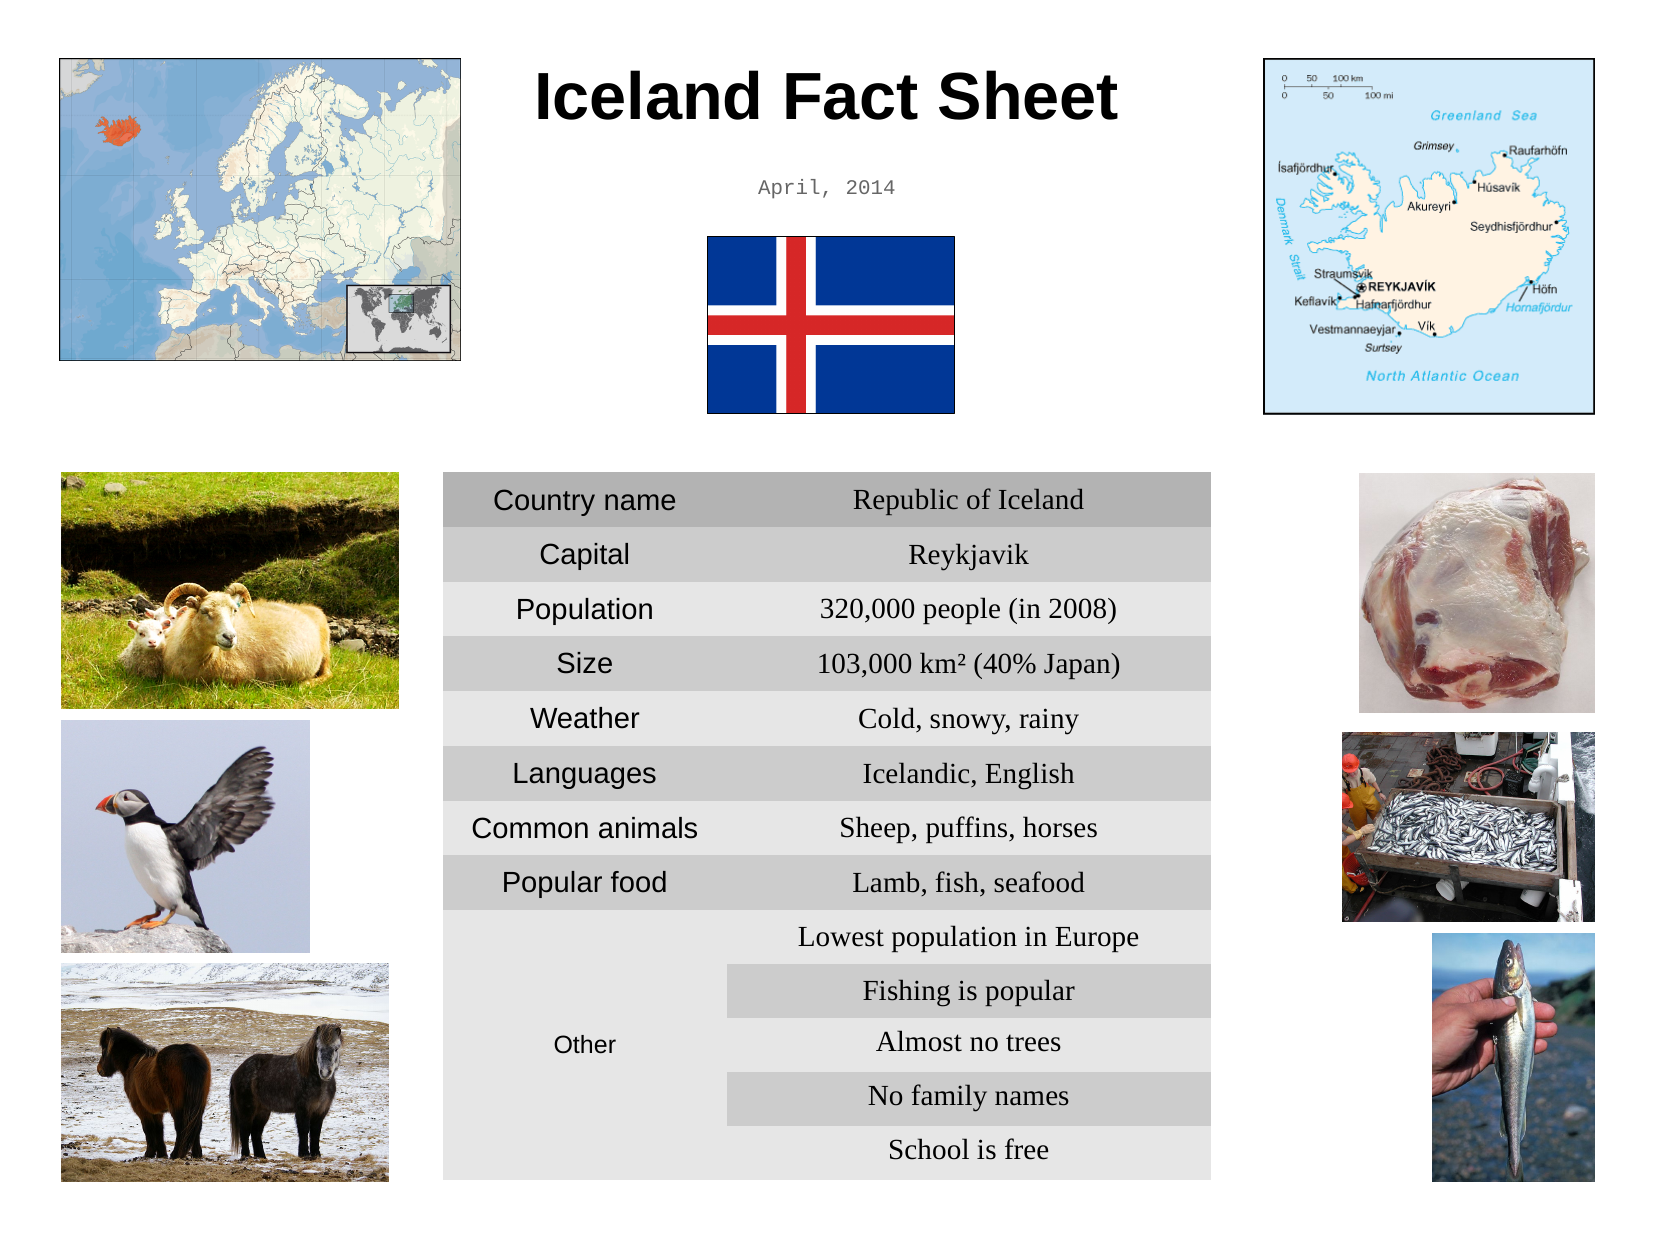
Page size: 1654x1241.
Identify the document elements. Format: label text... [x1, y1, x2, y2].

table_cell 103,000 km² (40% Japan) [727, 636, 1211, 691]
table_cell Common animals [443, 801, 727, 855]
picture [59, 58, 461, 361]
picture [1263, 58, 1595, 415]
table_cell Fishing is popular [727, 964, 1211, 1018]
table_cell Popular food [443, 855, 727, 910]
table_cell Weather [443, 691, 727, 746]
table_cell Population [443, 582, 727, 636]
table_cell 320,000 people (in 2008) [727, 582, 1211, 636]
table_cell Languages [443, 746, 727, 801]
table_header Republic of Iceland [727, 472, 1211, 527]
table_cell Size [443, 636, 727, 691]
table_cell No family names [727, 1072, 1211, 1126]
table_cell Sheep, puffins, horses [727, 801, 1211, 855]
table_cell Reykjavik [727, 527, 1211, 582]
table_cell Icelandic, English [727, 746, 1211, 801]
table_cell Almost no trees [727, 1018, 1211, 1072]
table_header Country name [443, 472, 727, 527]
table_cell Lamb, fish, seafood [727, 855, 1211, 910]
title Iceland Fact Sheet [533, 59, 1121, 134]
picture [61, 472, 399, 709]
table_cell School is free [727, 1126, 1211, 1180]
text_box April, 2014 [743, 129, 911, 236]
picture [61, 720, 310, 953]
picture [1432, 933, 1595, 1182]
table_cell Other [443, 910, 727, 1180]
table_cell Lowest population in Europe [727, 910, 1211, 964]
picture [61, 963, 389, 1182]
picture [1359, 473, 1595, 713]
picture [1342, 732, 1595, 922]
table_cell Cold, snowy, rainy [727, 691, 1211, 746]
picture [707, 236, 954, 414]
table_cell Capital [443, 527, 727, 582]
